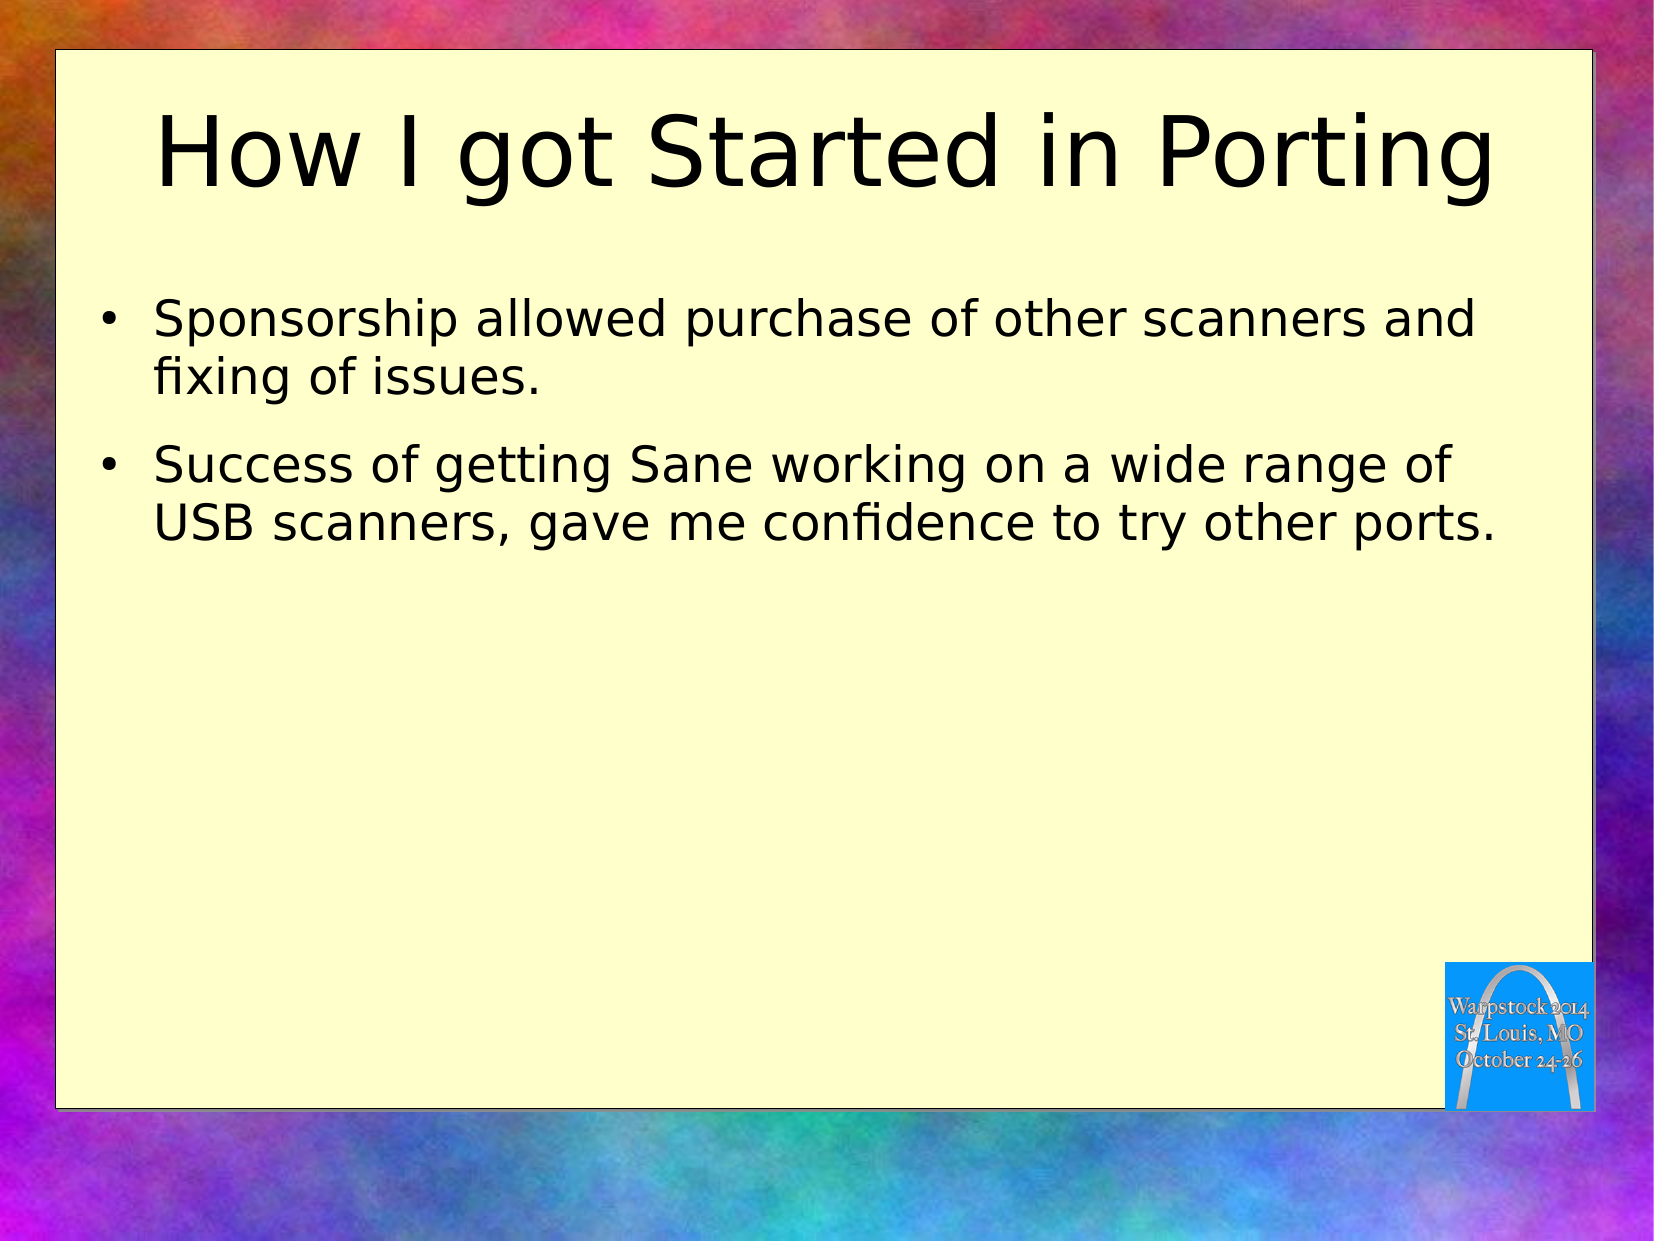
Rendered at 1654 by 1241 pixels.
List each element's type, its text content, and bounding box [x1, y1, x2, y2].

title How I got Started in Porting [82, 49, 1571, 257]
list Sponsorship allowed purchase of other scanners and fixing of issues. Success of getting Sane working on a wide range of USB scanners, gave me confidence to try other ports. [82, 290, 1571, 1010]
picture [0, 0, 1654, 1241]
